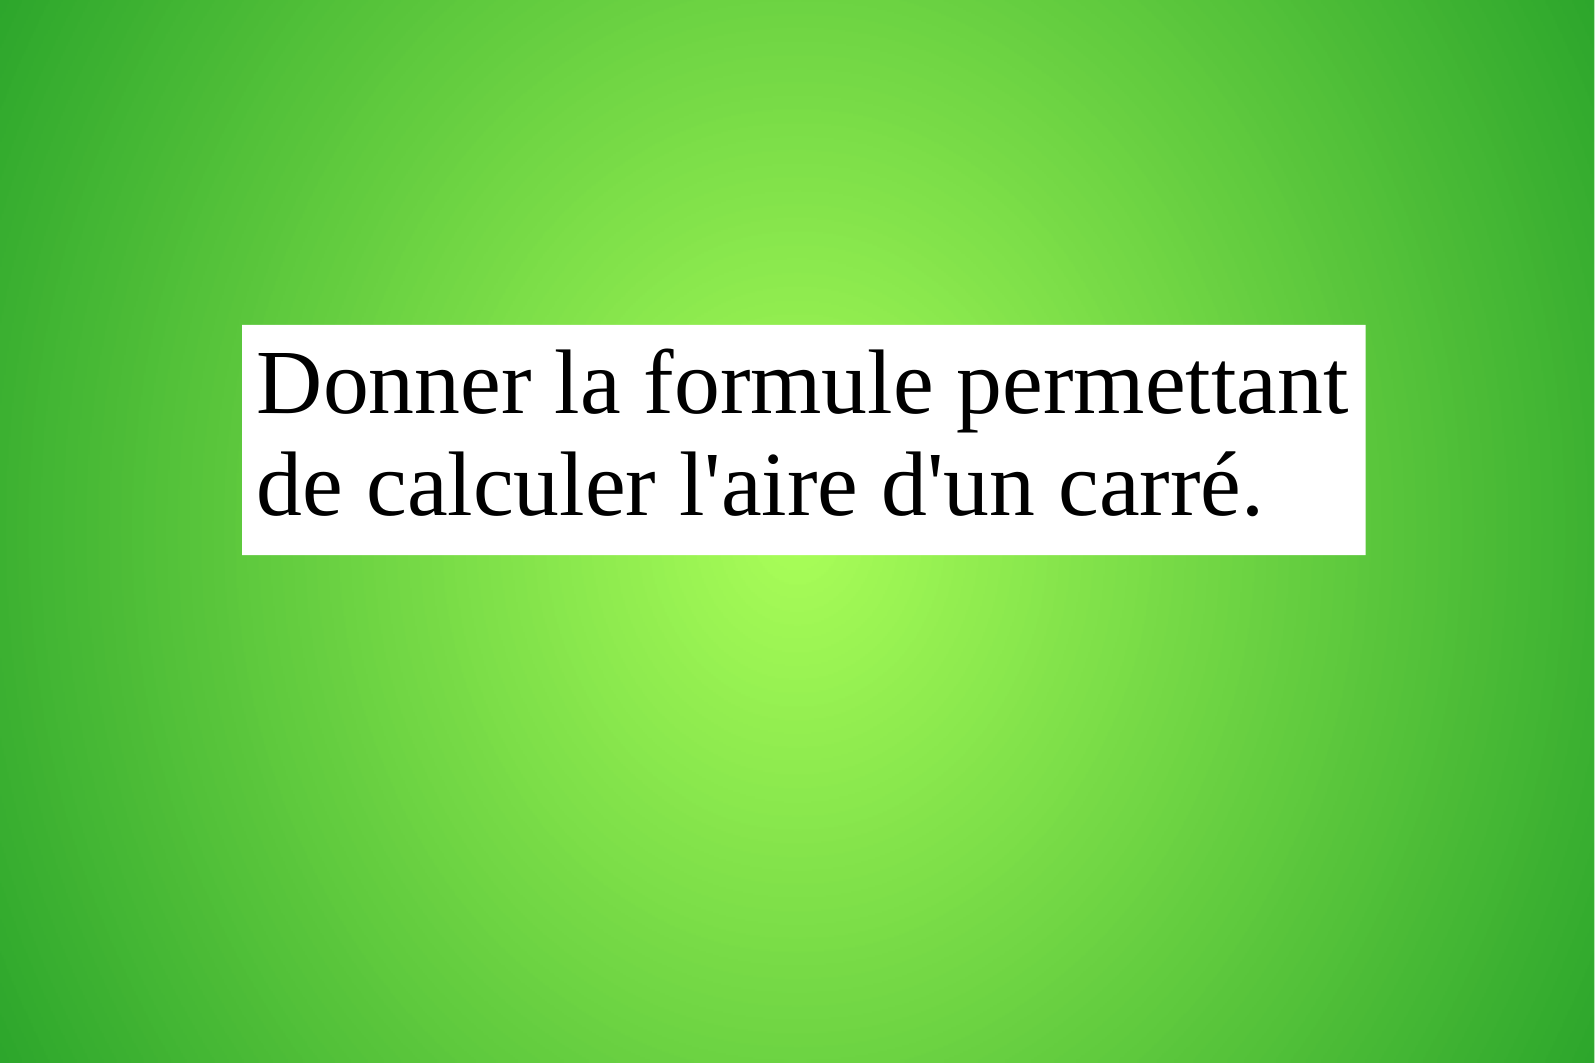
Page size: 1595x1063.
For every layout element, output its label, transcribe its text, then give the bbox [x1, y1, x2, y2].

picture [0, 0, 1595, 1063]
text_box Donner la formule permettant de calculer l'aire d'un carré. [242, 324, 1366, 556]
